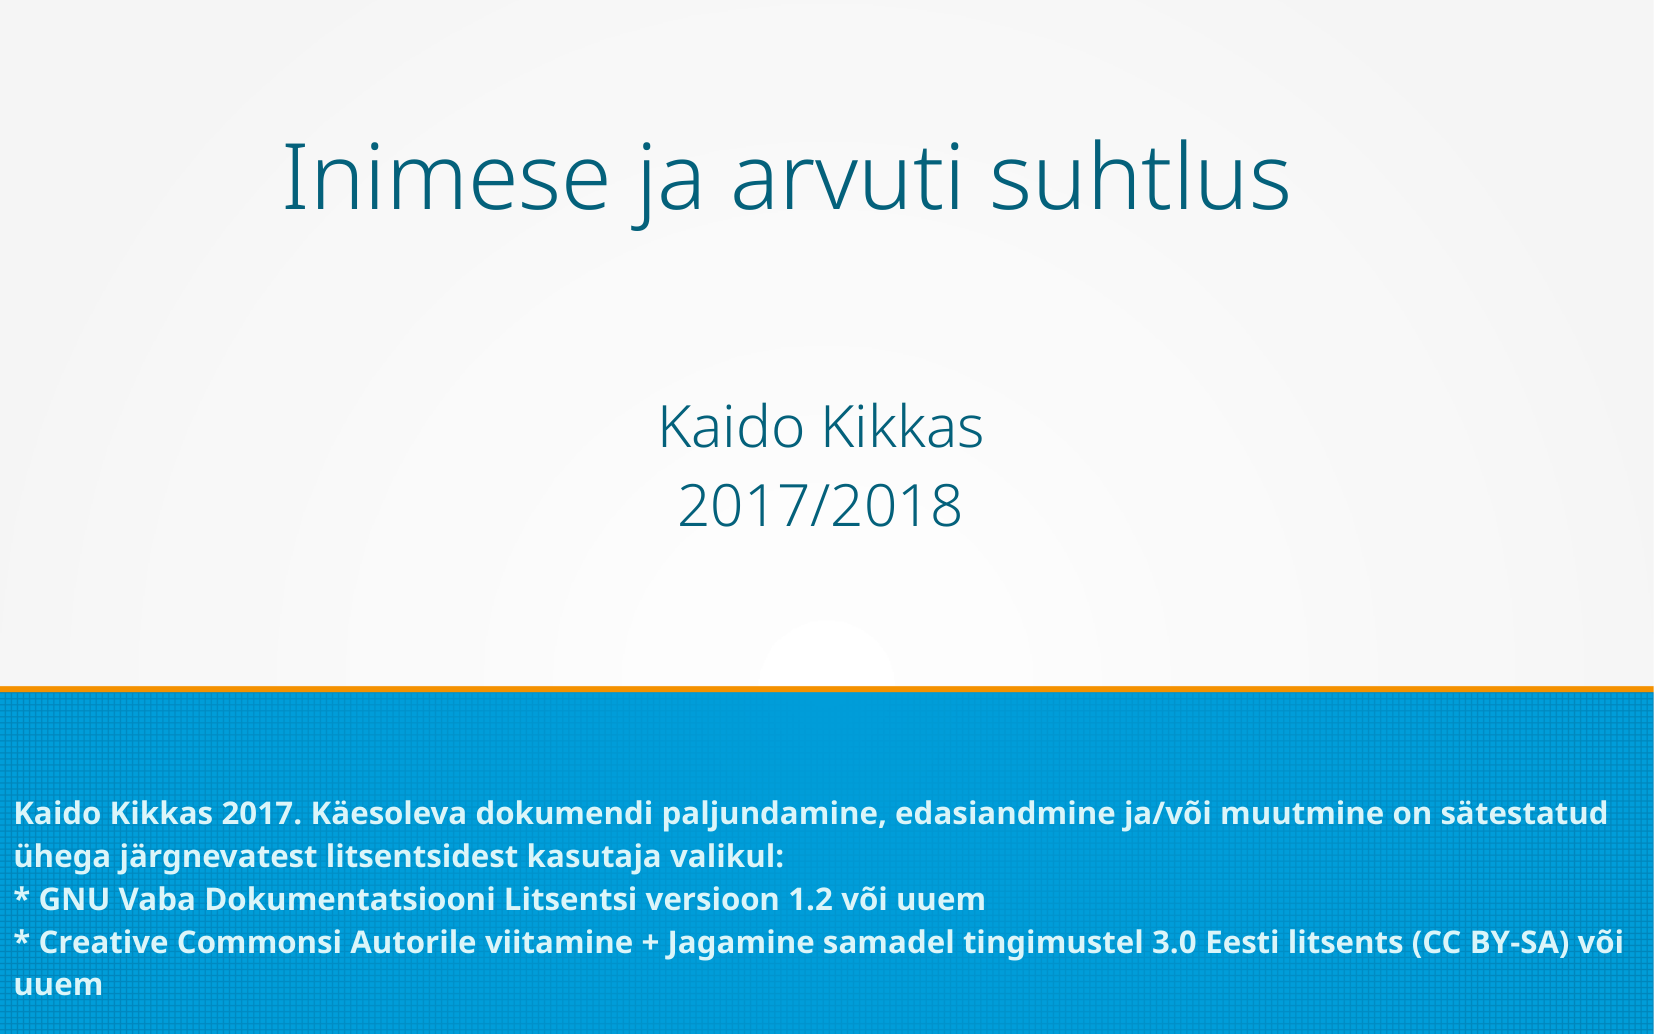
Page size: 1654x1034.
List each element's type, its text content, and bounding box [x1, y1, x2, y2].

picture [0, 0, 1654, 692]
title Kaido Kikkas 2017/2018 [259, 344, 1382, 544]
title Inimese ja arvuti suhtlus [75, 37, 1501, 237]
subtitle Kaido Kikkas 2017. Käesoleva dokumendi paljundamine, edasiandmine ja/või muutmine on sätestatud ühega järgnevatest litsentsidest kasutaja valikul: * GNU Vaba Dokumentatsiooni Litsentsi versioon 1.2 või uuem * Creative Commonsi Autorile viitamine + Jagamine samadel tingimustel 3.0 Eesti litsents (CC BY-SA) või uuem [13, 791, 1630, 1004]
